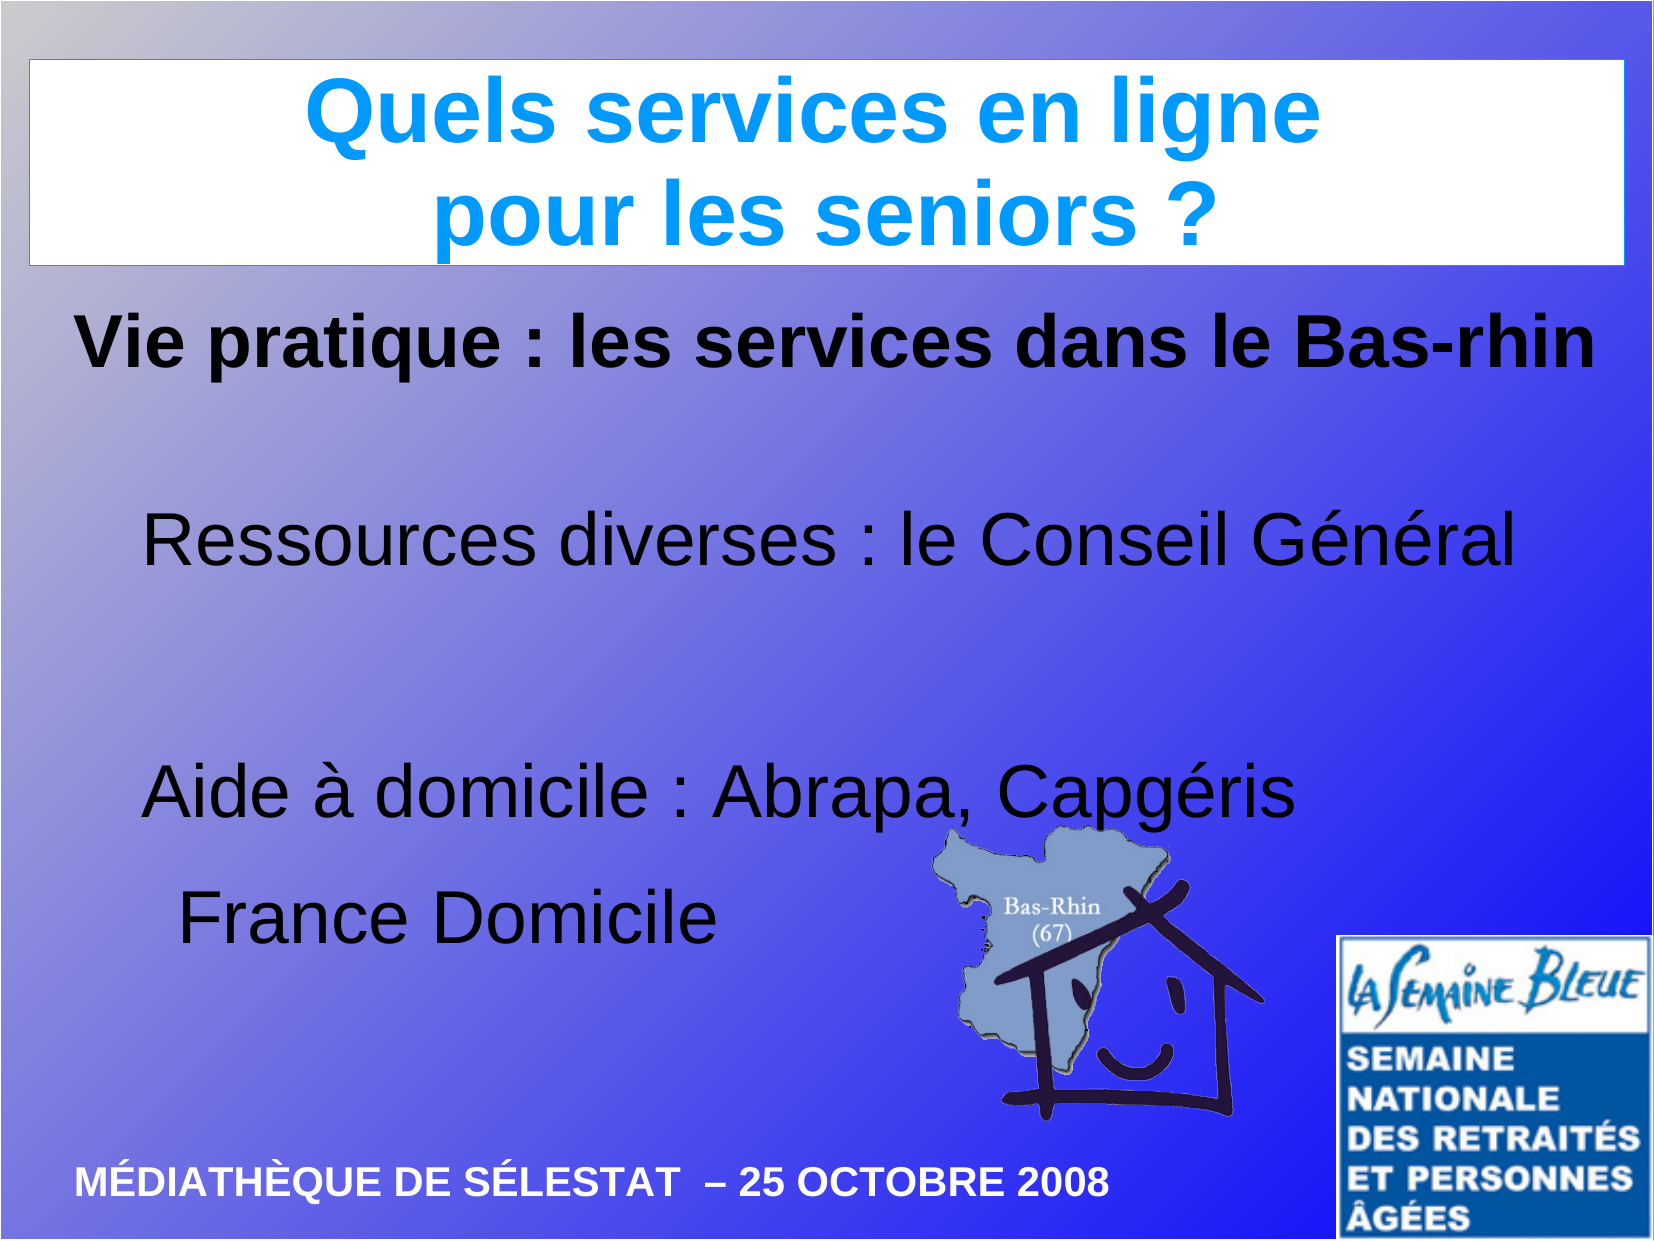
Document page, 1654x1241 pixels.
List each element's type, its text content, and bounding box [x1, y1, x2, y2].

picture [891, 808, 1270, 1123]
text_box MÉDIATHÈQUE DE SÉLESTAT – 25 OCTOBRE 2008 [59, 1151, 1329, 1214]
picture [1336, 1065, 1654, 1241]
subtitle Ressources diverses : le Conseil Général Aide à domicile : Abrapa, CapgérisFrance Domicile [118, 476, 1654, 1065]
text_box [0, 0, 1654, 1241]
text_box Quels services en ligne pour les seniors ? [29, 59, 1625, 266]
text_box Vie pratique : les services dans le Bas-rhin [59, 292, 1625, 392]
